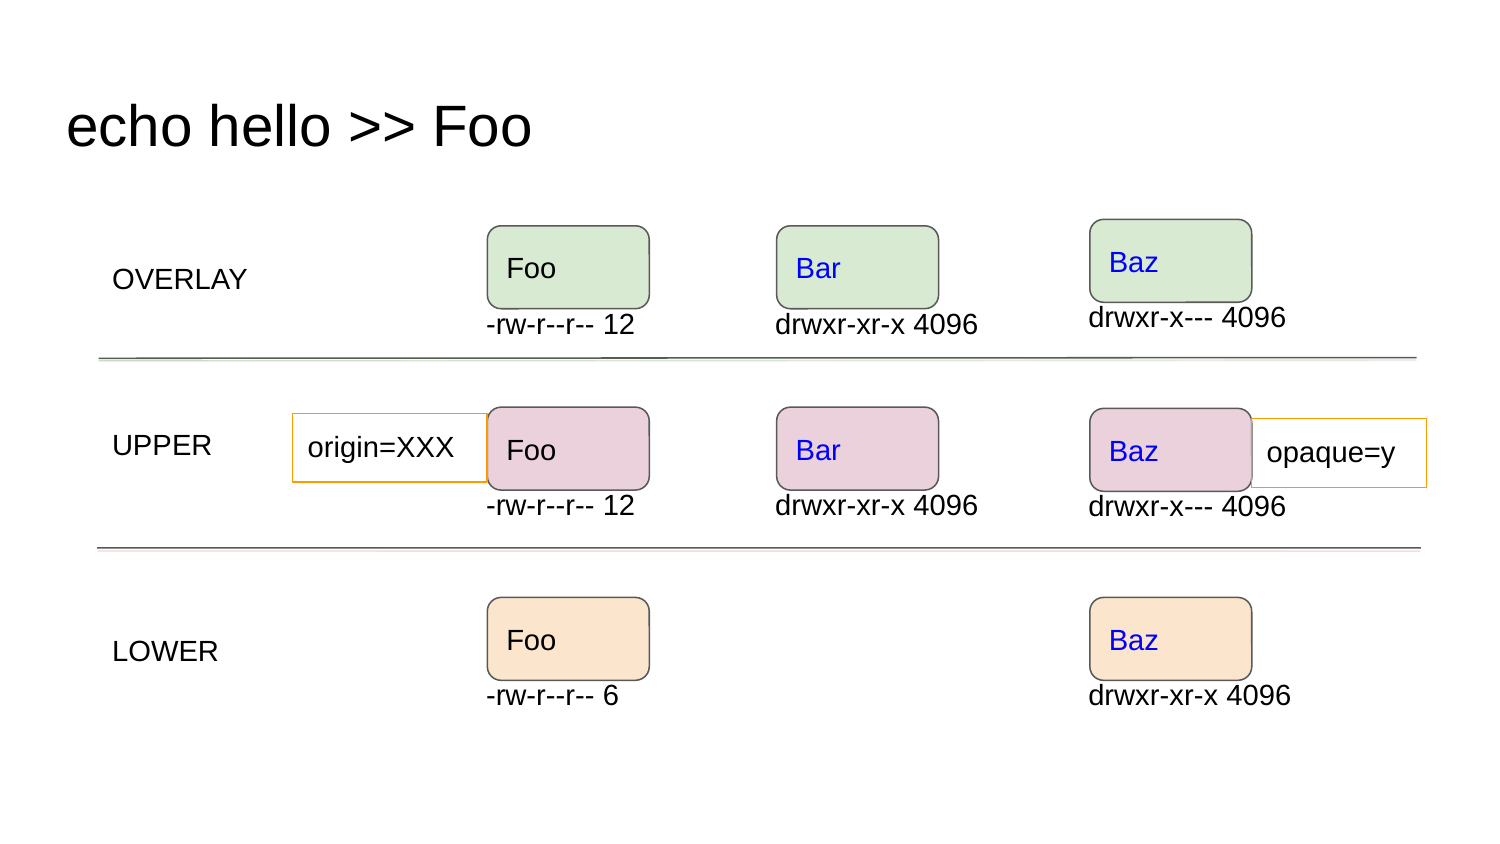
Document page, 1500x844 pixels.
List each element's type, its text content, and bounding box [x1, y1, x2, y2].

text_box -rw-r--r-- 6 [470, 661, 666, 720]
text_box Bar [776, 225, 939, 289]
text_box -rw-r--r-- 12 [470, 471, 666, 529]
text_box drwxr-xr-x 4096 [760, 289, 996, 348]
text_box Baz [1089, 408, 1252, 472]
text_box Foo [488, 407, 650, 471]
text_box drwxr-x--- 4096 [1073, 472, 1309, 531]
text_box LOWER [97, 616, 332, 700]
text_box Bar [776, 407, 939, 471]
text_box Baz [1089, 597, 1252, 661]
text_box OVERLAY [97, 245, 332, 329]
text_box origin=XXX [292, 413, 488, 483]
text_box drwxr-xr-x 4096 [1073, 661, 1309, 720]
title echo hello >> Foo [51, 72, 1449, 167]
text_box Foo [487, 225, 650, 289]
text_box drwxr-xr-x 4096 [760, 471, 996, 529]
text_box UPPER [97, 411, 332, 495]
text_box Baz [1089, 219, 1252, 283]
text_box drwxr-x--- 4096 [1073, 283, 1309, 342]
text_box opaque=y [1251, 418, 1427, 488]
text_box -rw-r--r-- 12 [470, 289, 666, 348]
text_box Foo [487, 597, 650, 661]
